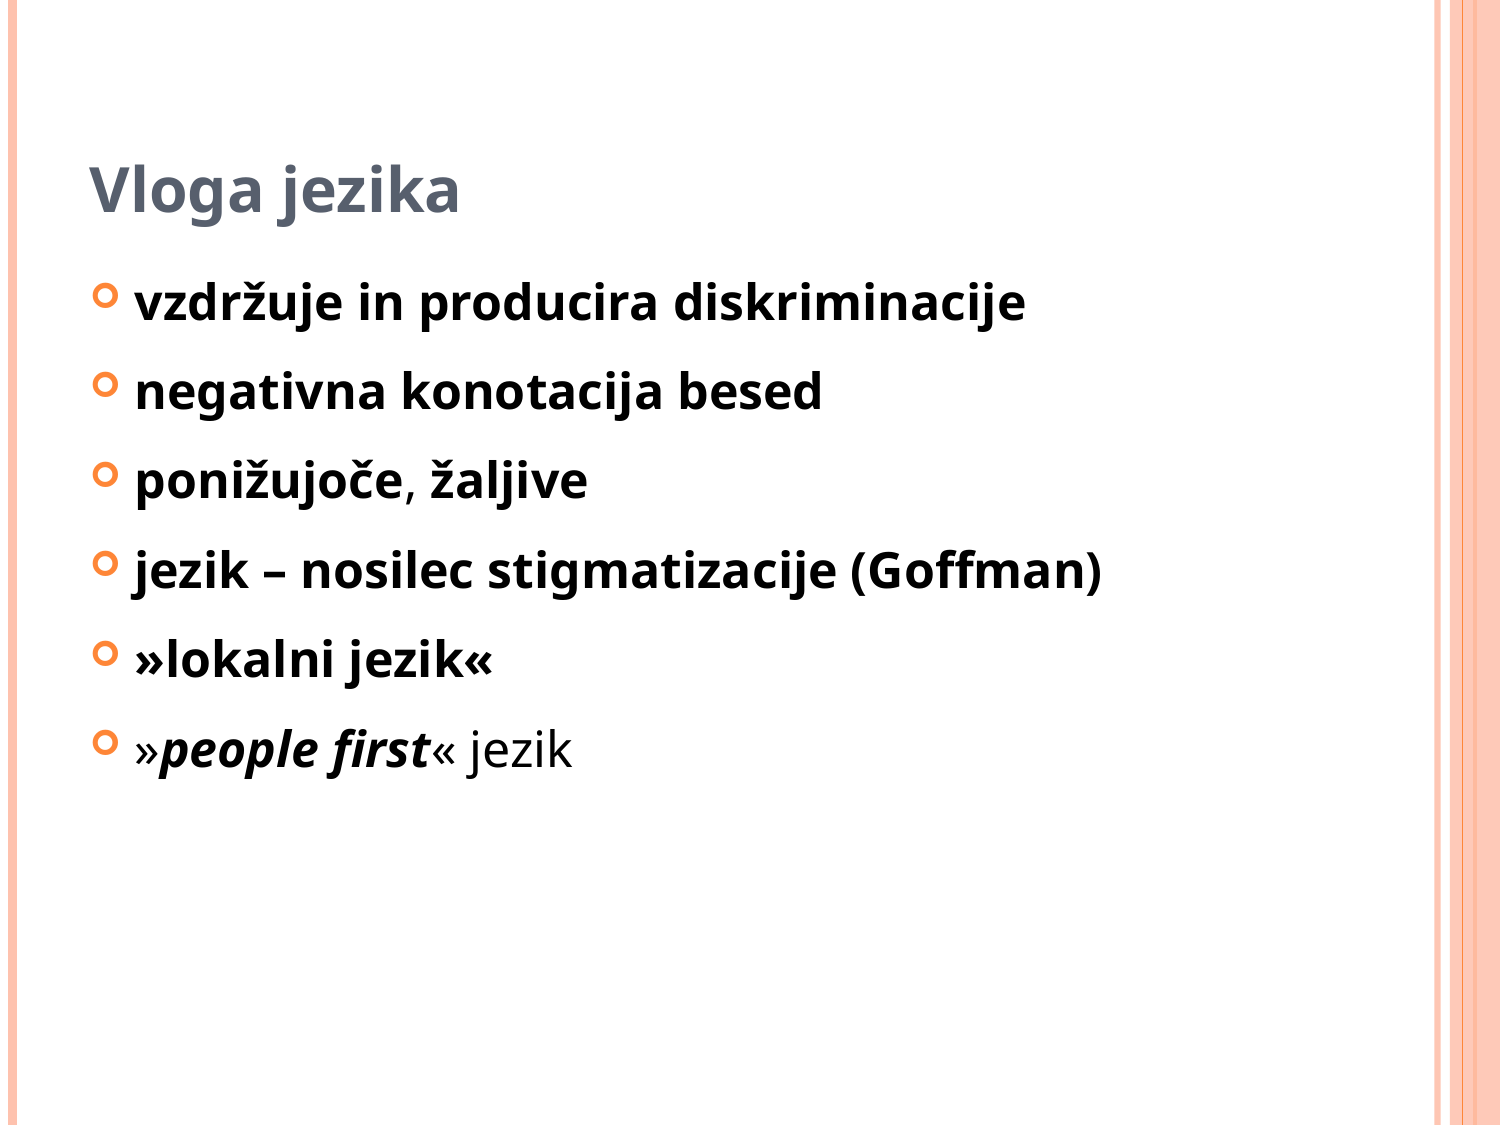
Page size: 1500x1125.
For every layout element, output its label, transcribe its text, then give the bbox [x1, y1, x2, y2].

list vzdržuje in producira diskriminacije negativna konotacija besed ponižujoče, žaljive jezik – nosilec stigmatizacije (Goffman) »lokalni jezik« »people first« jezik [75, 262, 1300, 1062]
title Vloga jezika [75, 45, 1300, 233]
